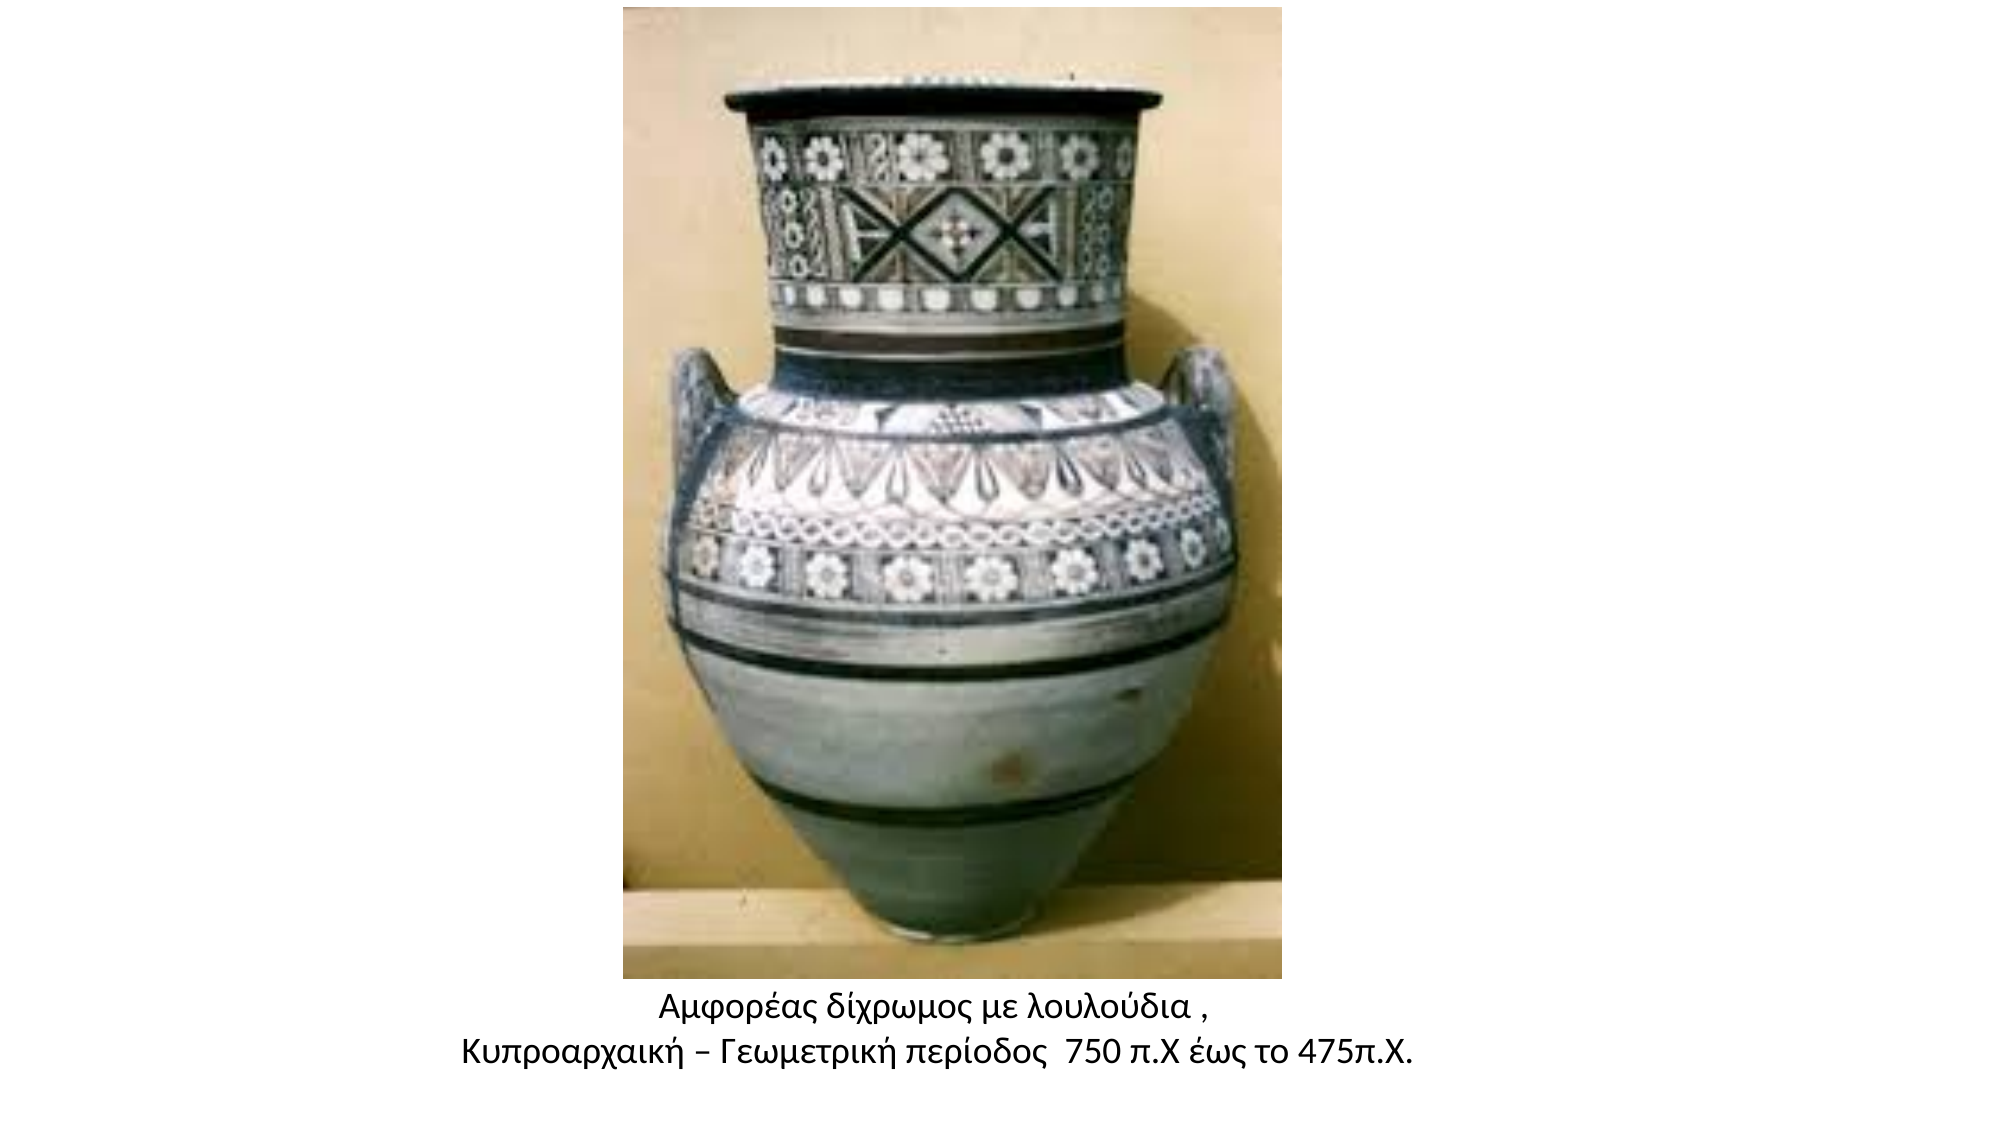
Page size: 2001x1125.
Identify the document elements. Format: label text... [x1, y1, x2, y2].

picture [623, 7, 1282, 928]
text_box Αμφορέας δίχρωμος με λουλούδια , Κυπροαρχαική – Γεωμετρική περίοδος 750 π.Χ έως το 475π.Χ. [437, 928, 1439, 1078]
